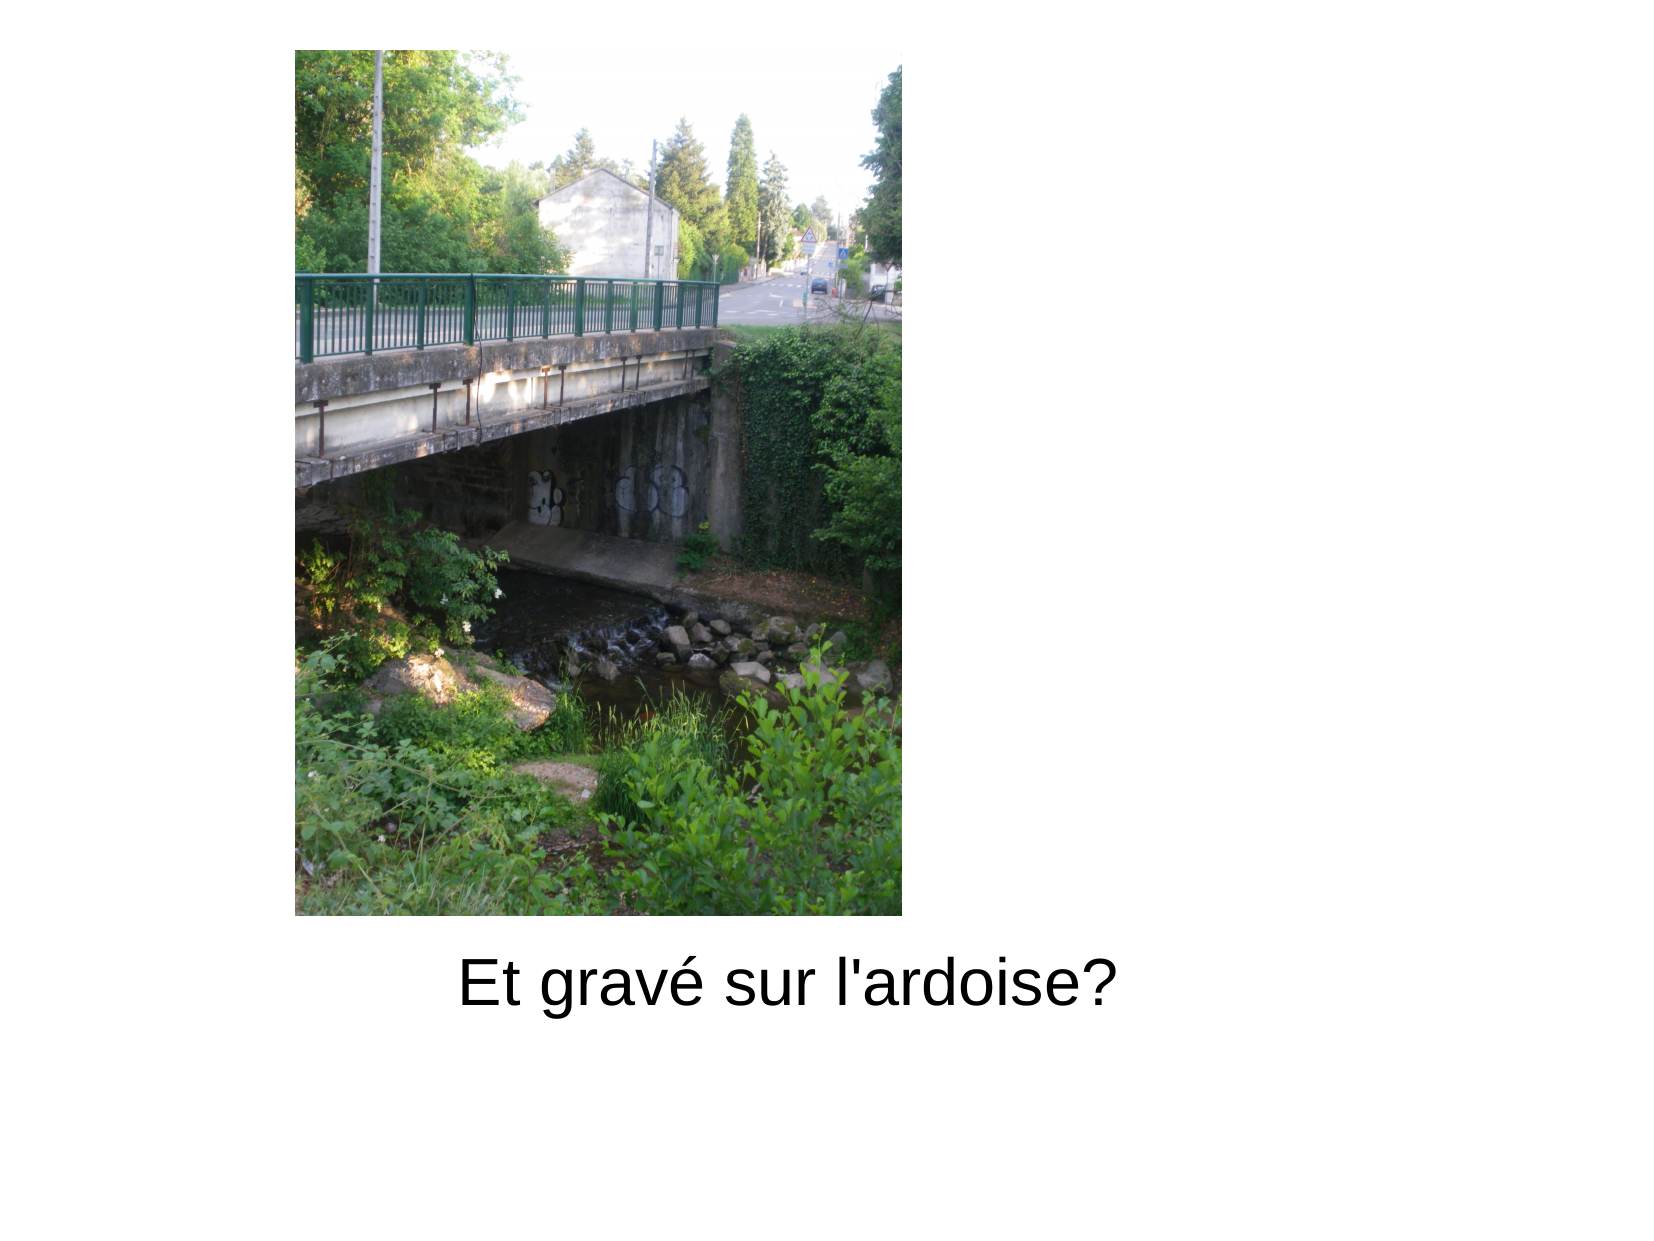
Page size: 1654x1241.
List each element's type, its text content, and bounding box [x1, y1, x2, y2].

text_box Et gravé sur l'ardoise? [442, 944, 1134, 1020]
picture [295, 50, 902, 916]
